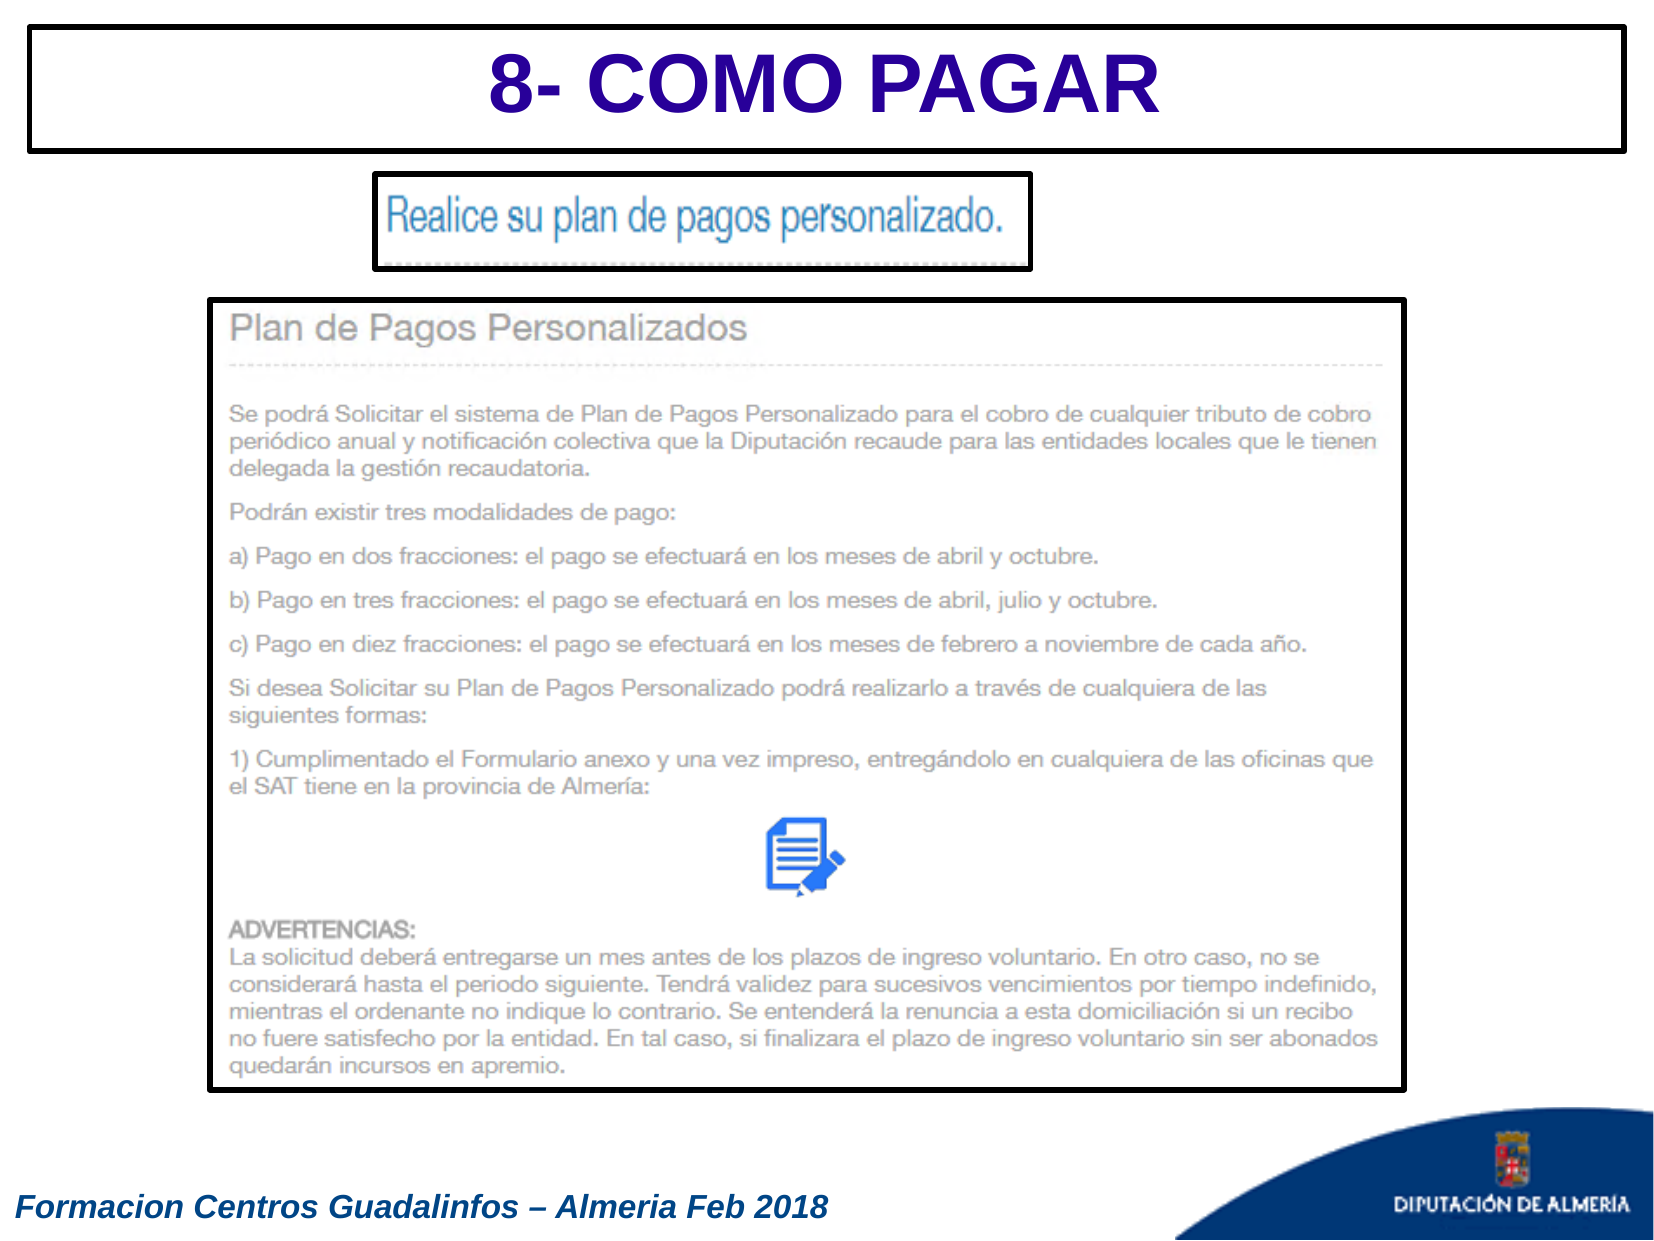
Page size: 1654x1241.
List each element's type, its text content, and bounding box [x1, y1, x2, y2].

picture [377, 177, 1028, 266]
picture [212, 302, 1402, 1087]
text_box Formacion Centros Guadalinfos – Almeria Feb 2018 [0, 1181, 845, 1234]
picture [1175, 1107, 1654, 1241]
text_box 8- COMO PAGAR [29, 27, 1625, 152]
